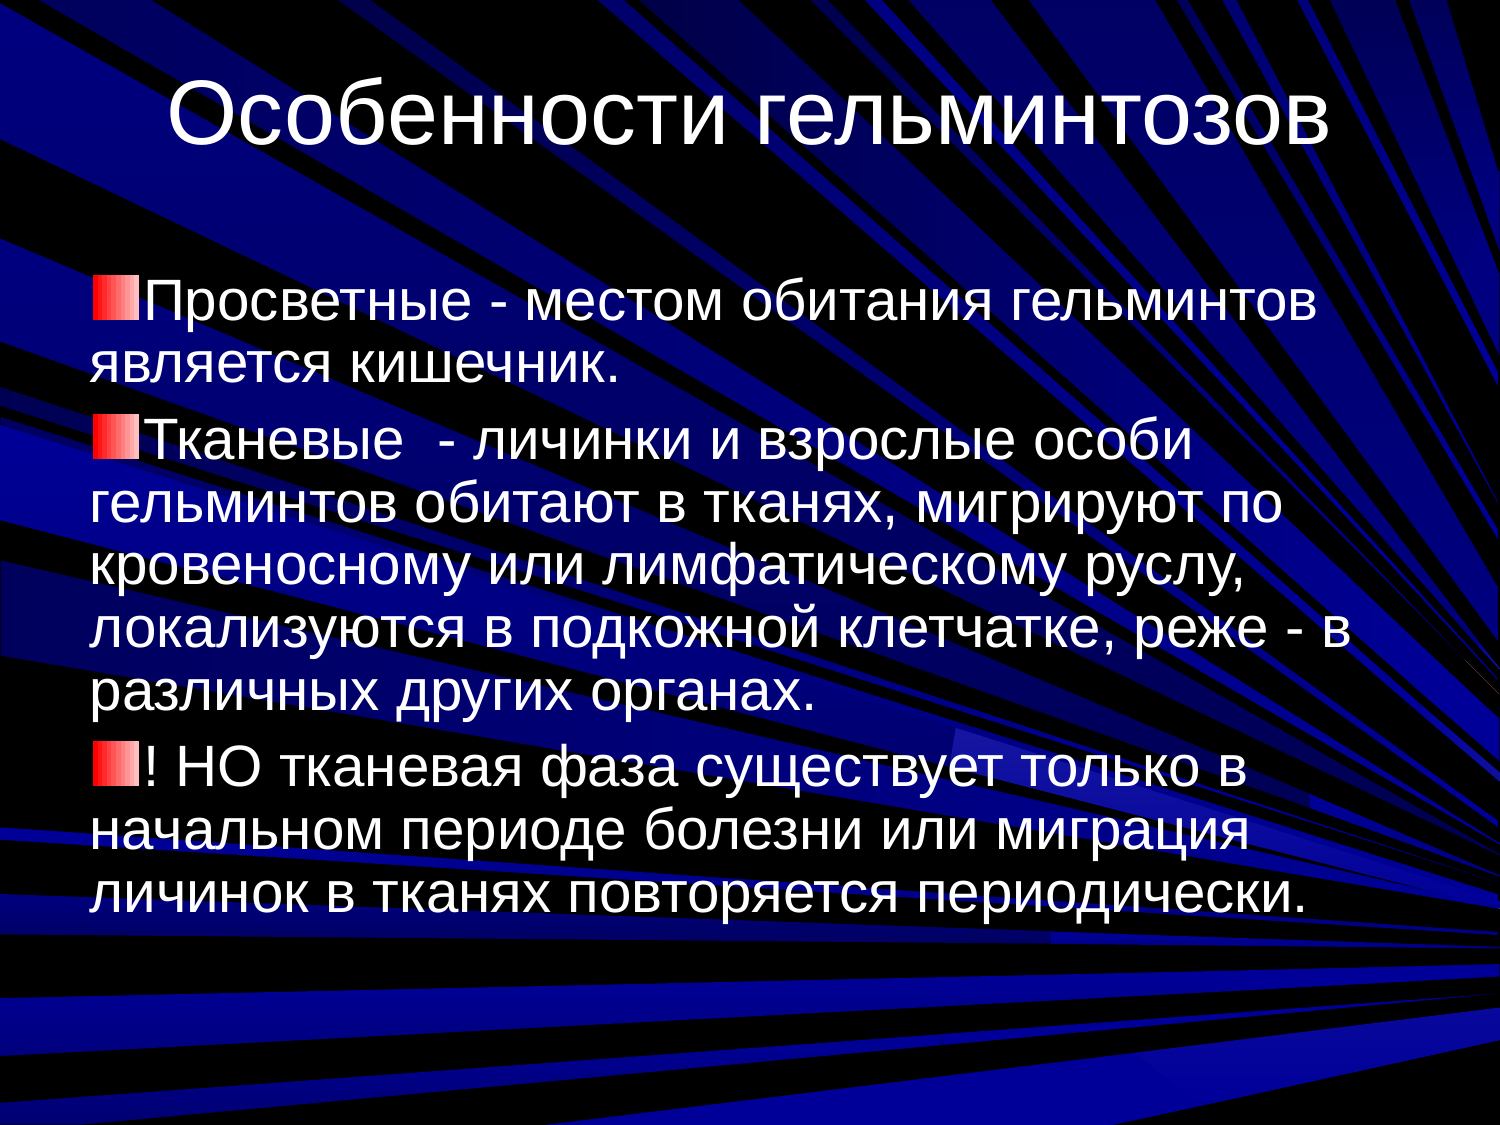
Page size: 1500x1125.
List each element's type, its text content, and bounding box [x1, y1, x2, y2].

list Просветные - местом обитания гельминтов является кишечник. Тканевые - личинки и взрослые особи гельминтов обитают в тканях, мигрируют по кровеносному или лимфатическому руслу, локализуются в подкожной клетчатке, реже - в различных других органах. ! НО тканевая фаза существует только в начальном периоде болезни или миграция личинок в тканях повторяется периодически. [75, 262, 1425, 1006]
title Особенности гельминтозов [75, 45, 1425, 234]
